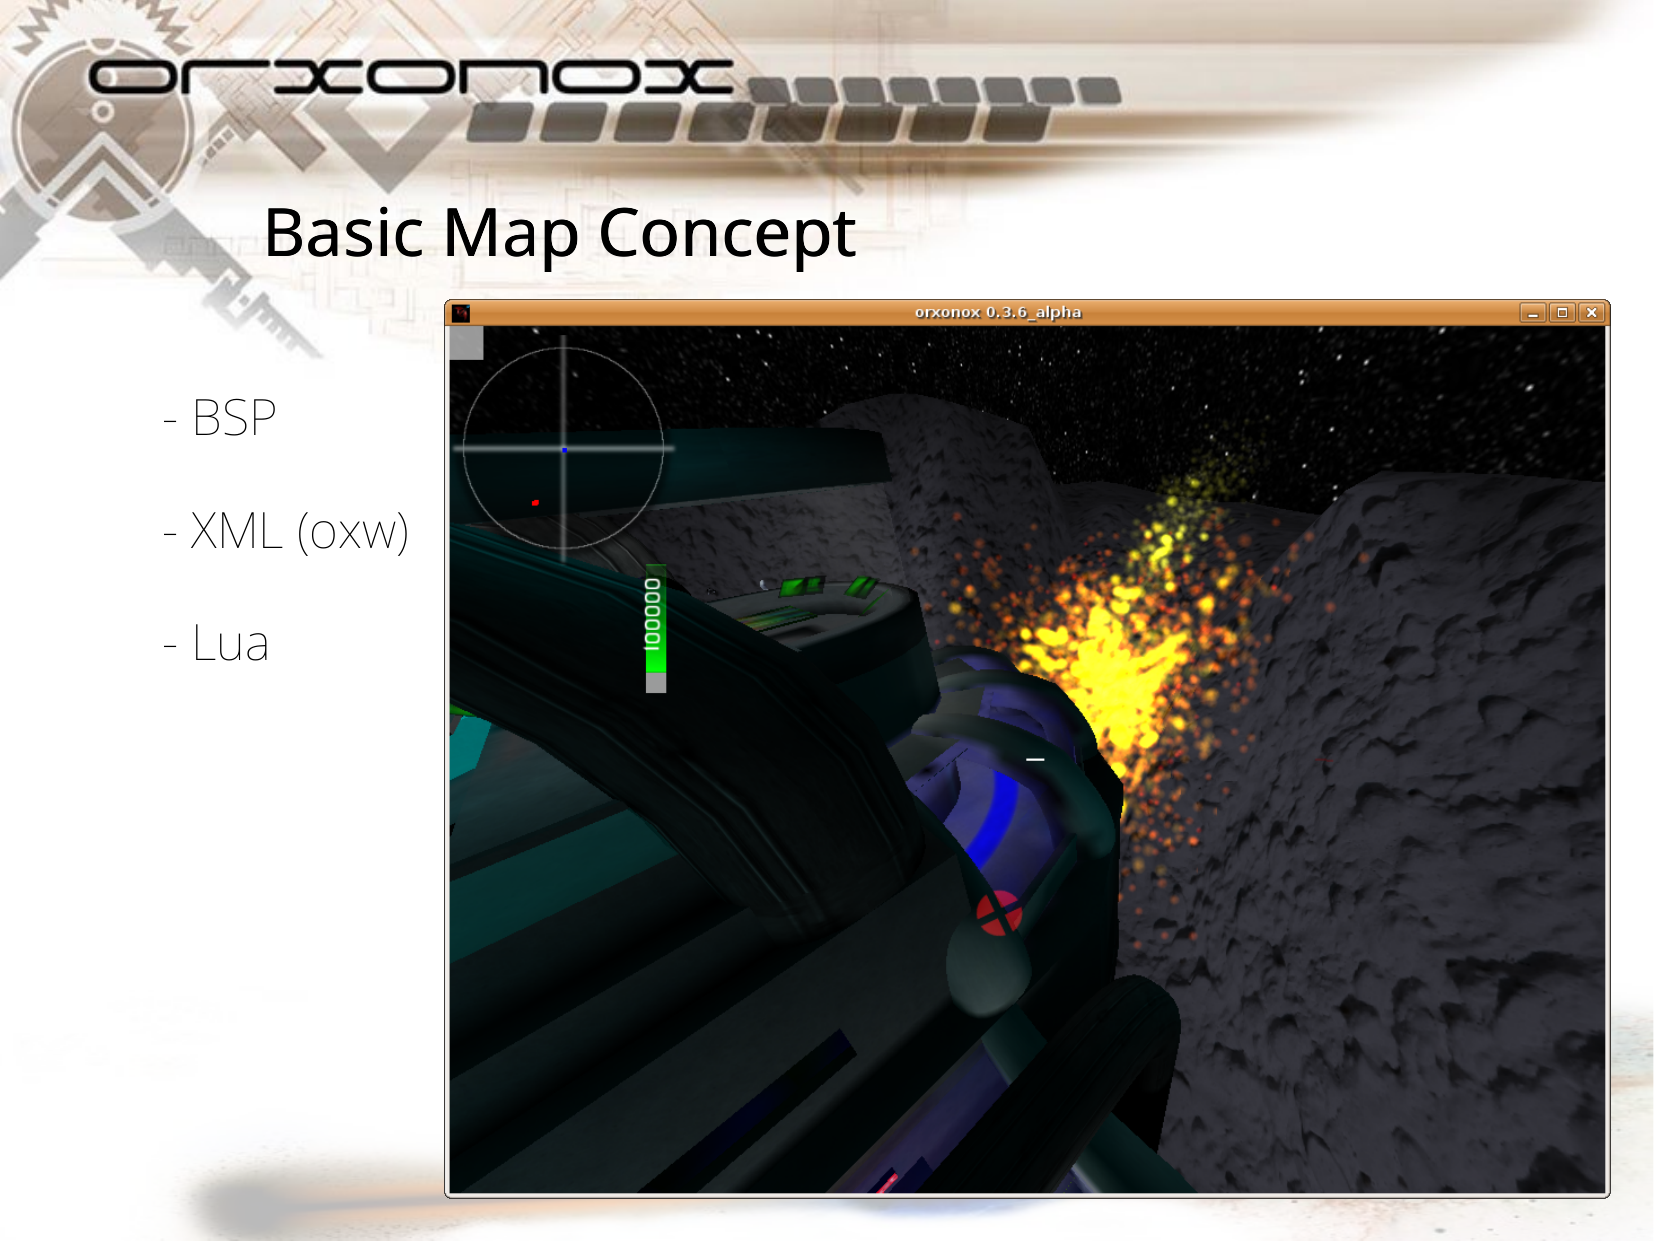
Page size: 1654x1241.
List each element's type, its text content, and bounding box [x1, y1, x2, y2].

picture [0, 0, 1654, 1241]
text_box - XML (oxw) [112, 487, 444, 561]
text_box Basic Map Concept [262, 184, 1613, 263]
text_box - Lua [112, 600, 444, 674]
text_box - BSP [112, 375, 444, 449]
